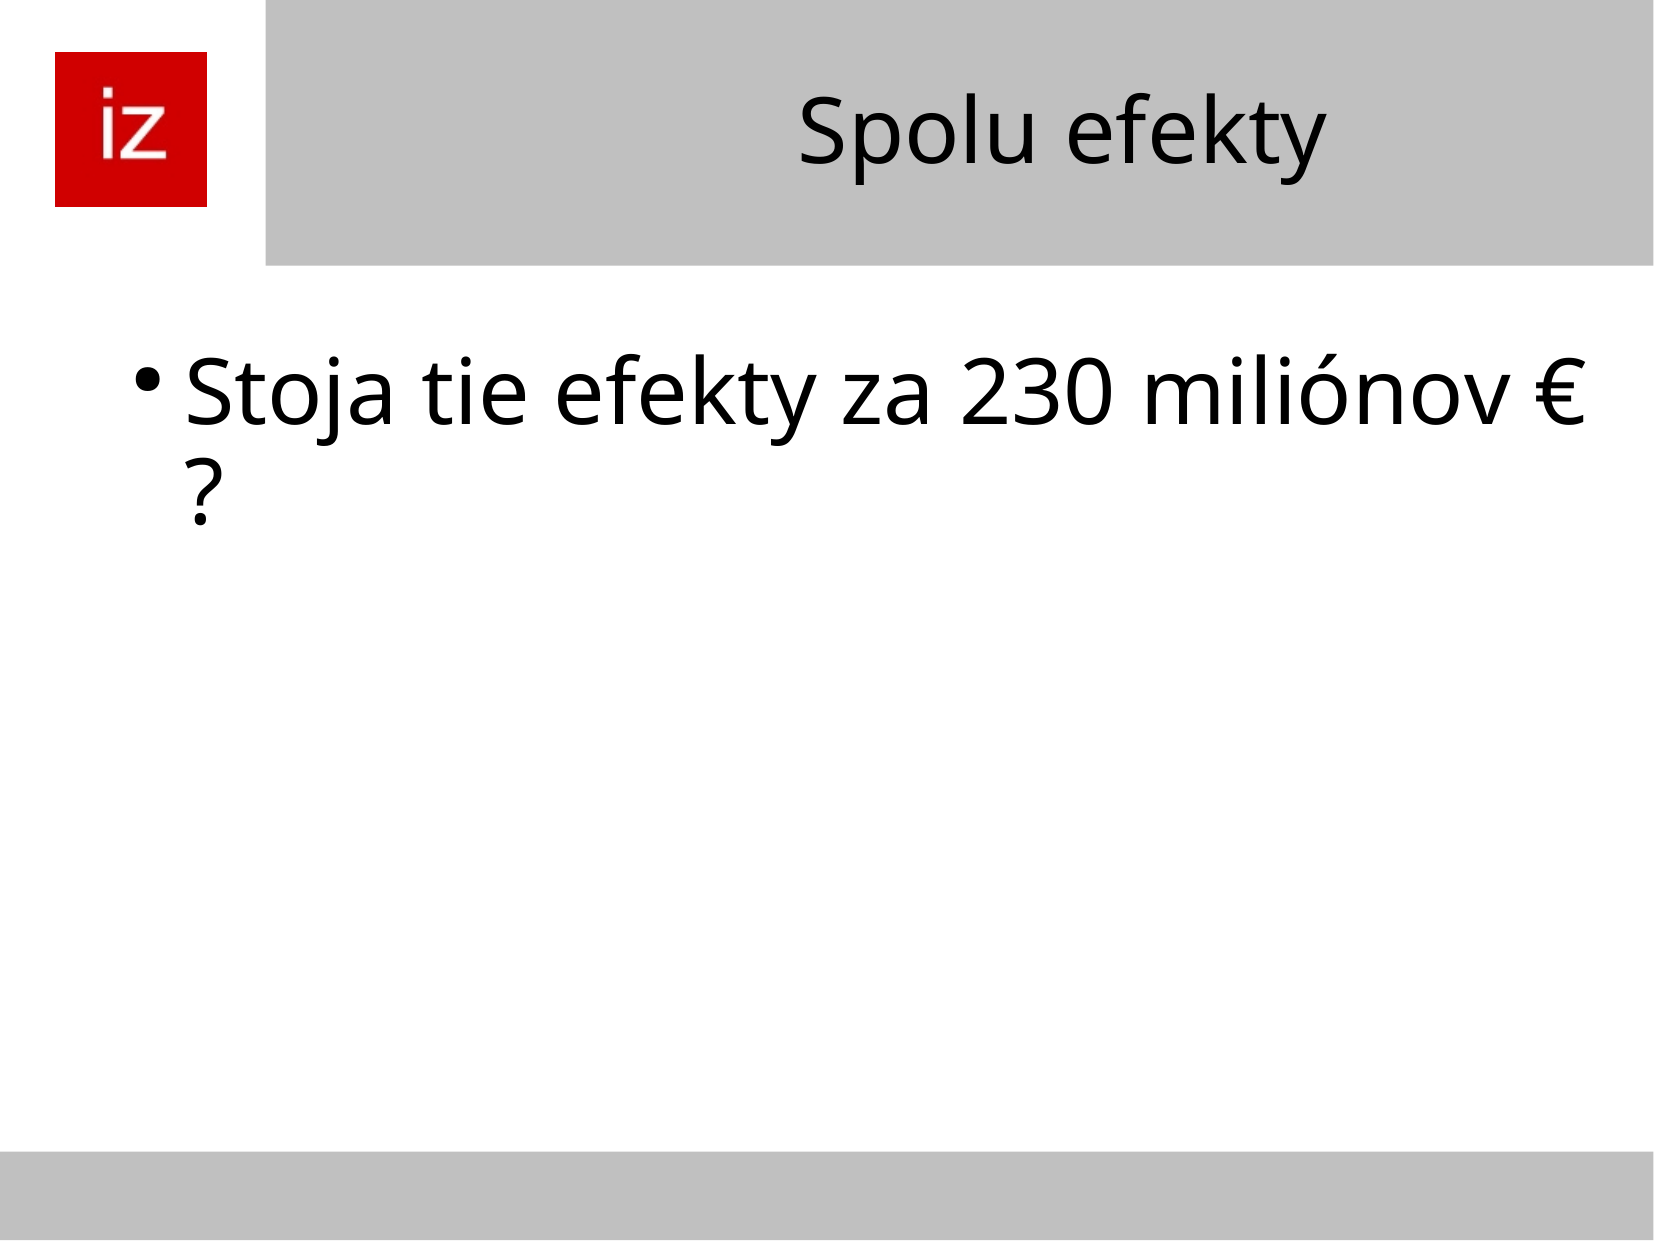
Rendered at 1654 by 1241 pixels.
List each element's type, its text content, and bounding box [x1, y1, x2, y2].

picture [55, 52, 207, 207]
title Spolu efekty [561, 29, 1565, 237]
list Stoja tie efekty za 230 miliónov € ? [59, 344, 1595, 1126]
